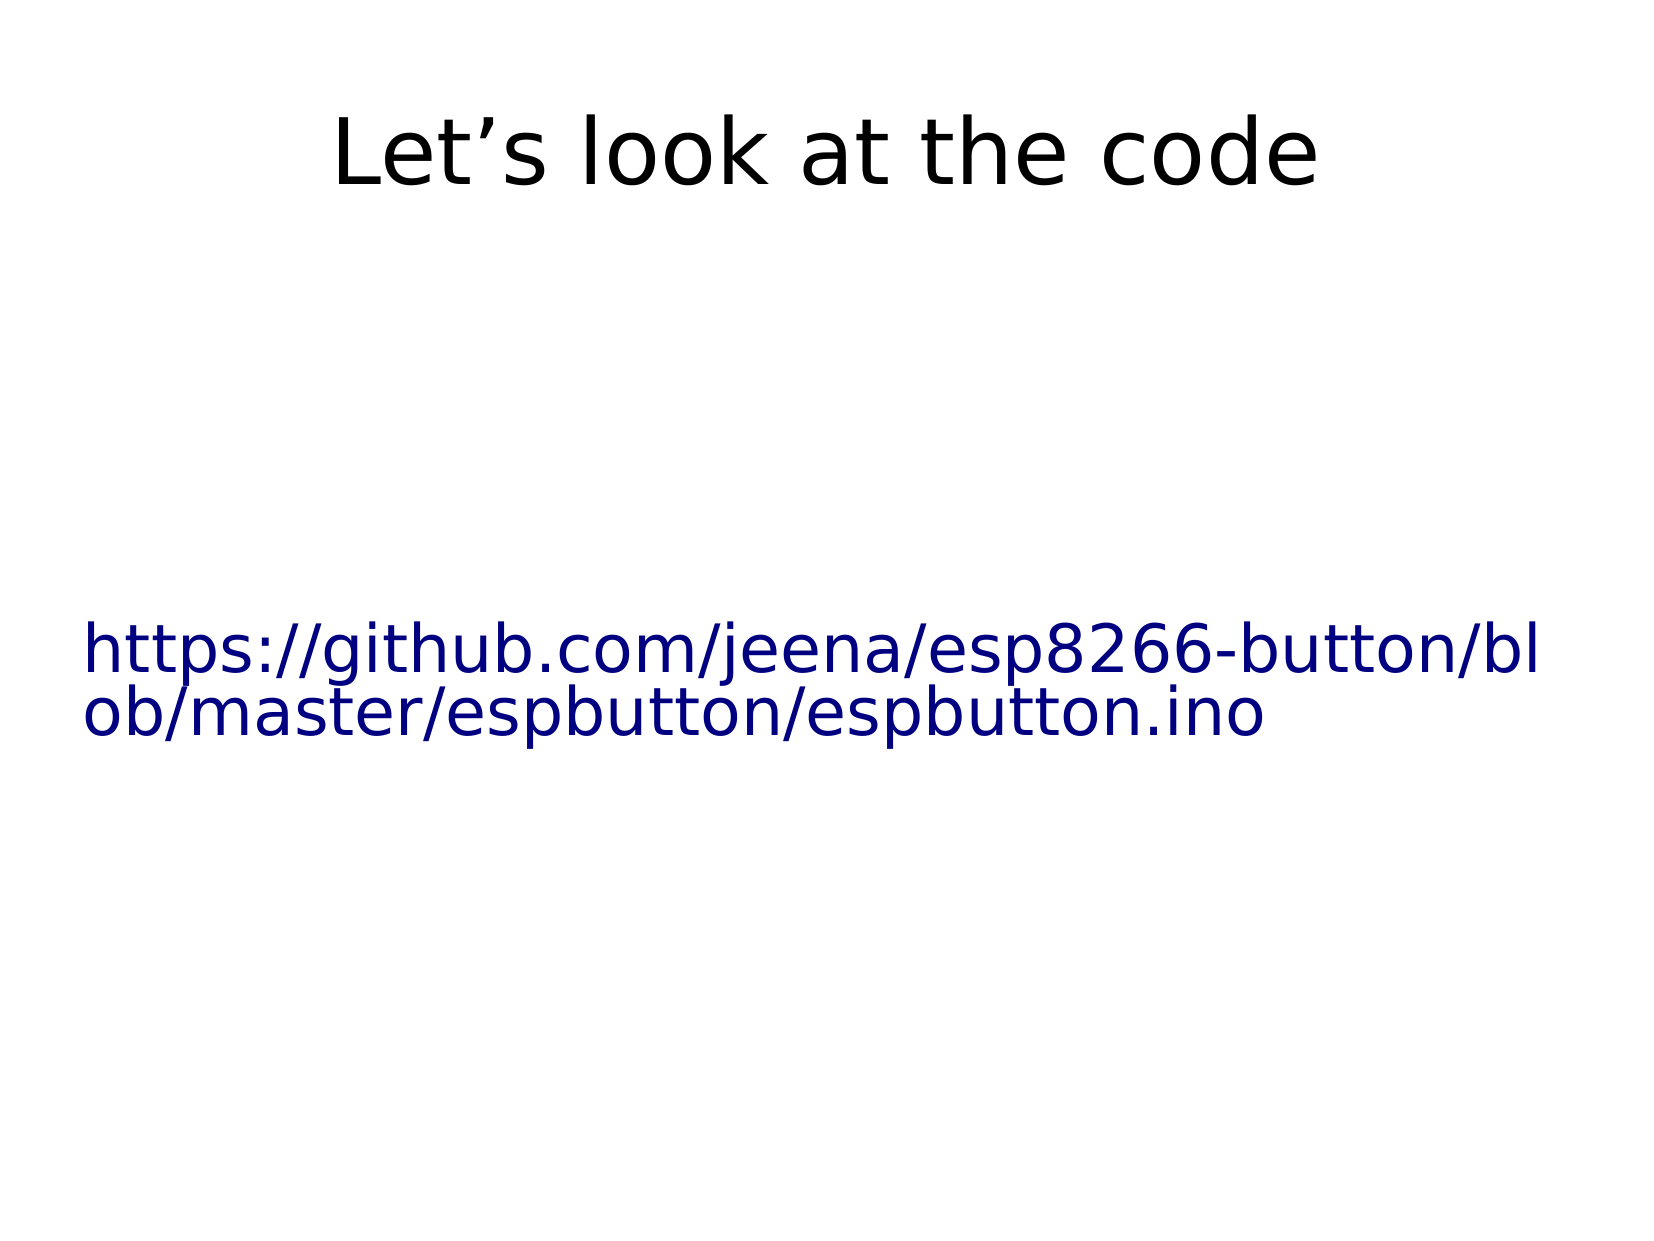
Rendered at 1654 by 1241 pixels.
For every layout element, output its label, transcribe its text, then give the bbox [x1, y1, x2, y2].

subtitle https://github.com/jeena/esp8266-button/blob/master/espbutton/espbutton.ino [82, 290, 1571, 1010]
title Let’s look at the code [82, 49, 1571, 257]
